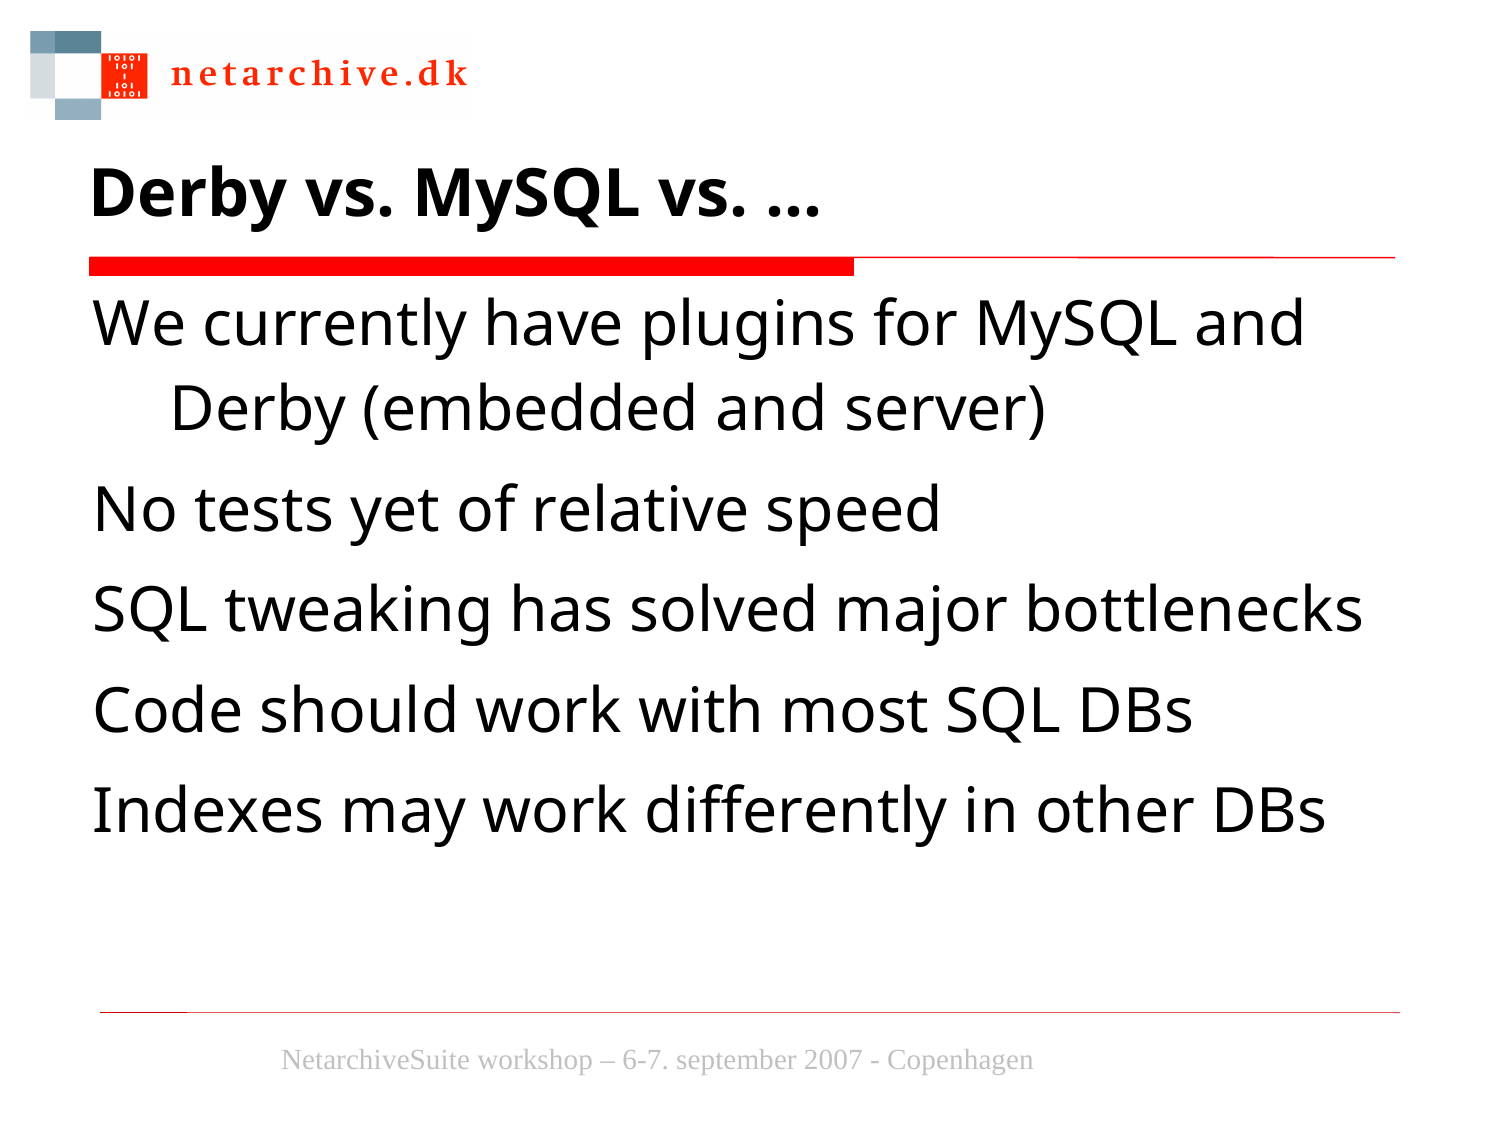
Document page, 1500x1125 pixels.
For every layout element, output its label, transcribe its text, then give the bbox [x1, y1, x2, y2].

title Derby vs. MySQL vs. ... [88, 137, 1401, 244]
picture [29, 31, 467, 120]
list We currently have plugins for MySQL and Derby (embedded and server) No tests yet of relative speed SQL tweaking has solved major bottlenecks Code should work with most SQL DBs Indexes may work differently in other DBs [92, 278, 1406, 988]
